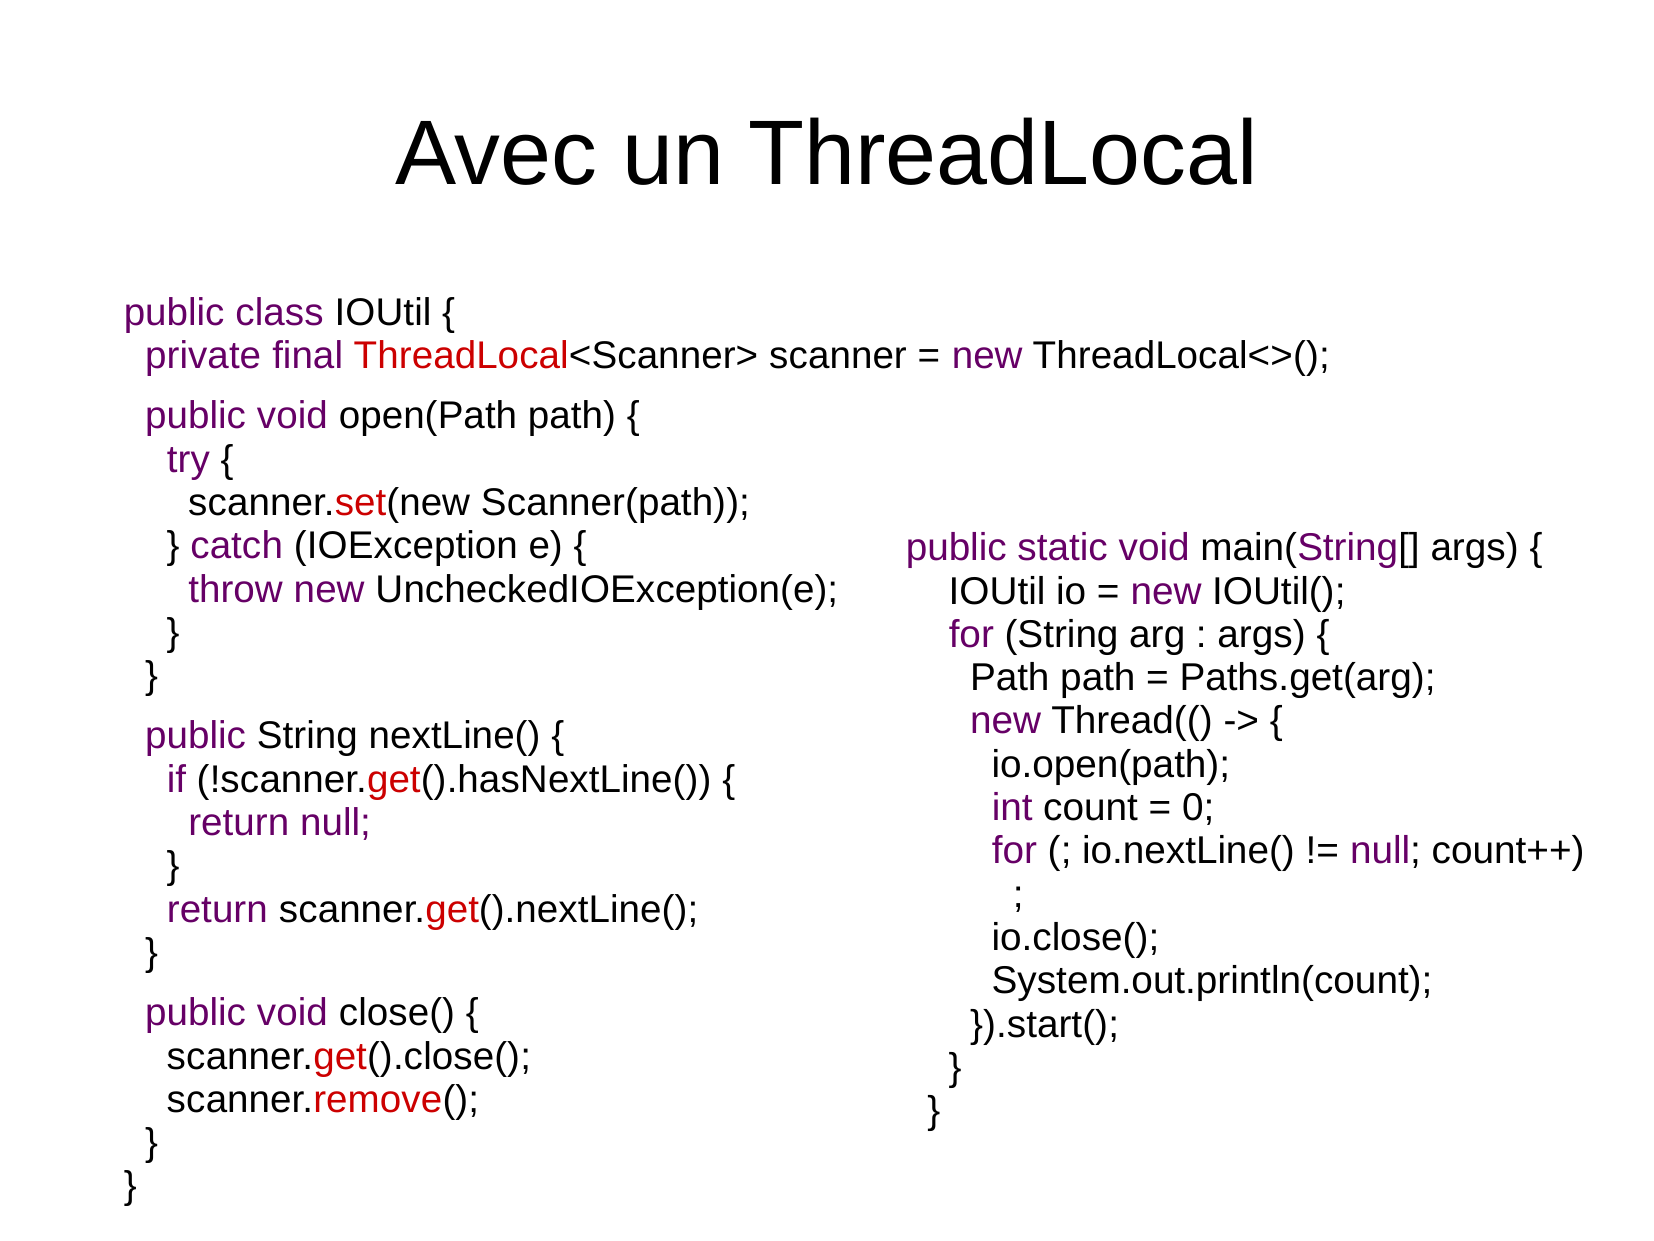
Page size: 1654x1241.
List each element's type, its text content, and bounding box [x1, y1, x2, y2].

text_box public static void main(String[] args) { IOUtil io = new IOUtil(); for (String arg : args) { Path path = Paths.get(arg); new Thread(() -> { io.open(path); int count = 0; for (; io.nextLine() != null; count++) ; io.close(); System.out.println(count); }).start(); } } [834, 525, 1654, 1201]
list public class IOUtil { private final ThreadLocal<Scanner> scanner = new ThreadLocal<>(); public void open(Path path) { try { scanner.set(new Scanner(path)); } catch (IOException e) { throw new UncheckedIOException(e); } } public String nextLine() { if (!scanner.get().hasNextLine()) { return null; } return scanner.get().nextLine(); } public void close() { scanner.get().close(); scanner.remove(); } } [82, 290, 1571, 1216]
title Avec un ThreadLocal [82, 49, 1571, 257]
